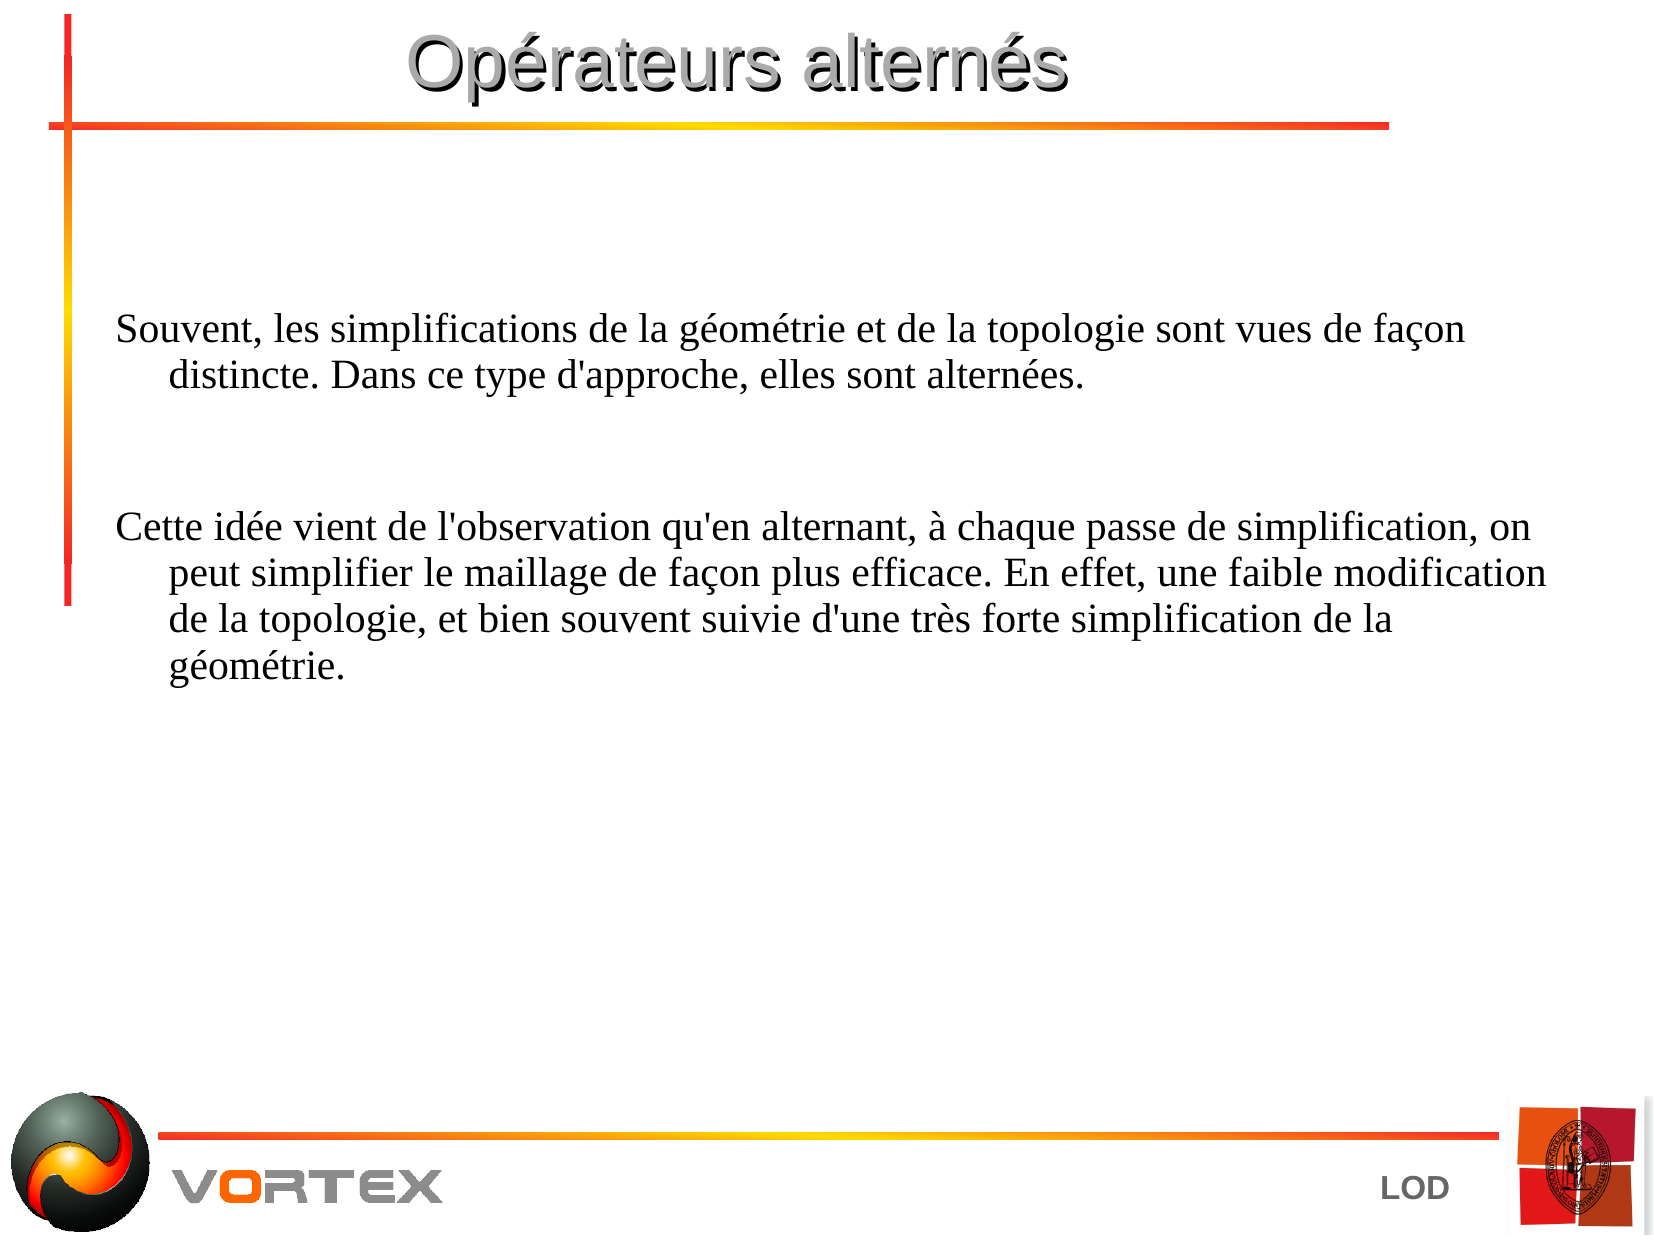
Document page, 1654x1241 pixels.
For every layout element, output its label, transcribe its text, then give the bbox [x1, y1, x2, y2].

picture [11, 1092, 443, 1232]
title Opérateurs alternés [82, 4, 1392, 120]
picture [1505, 1096, 1653, 1235]
list Souvent, les simplifications de la géométrie et de la topologie sont vues de façon distincte. Dans ce type d'approche, elles sont alternées. Cette idée vient de l'observation qu'en alternant, à chaque passe de simplification, on peut simplifier le maillage de façon plus efficace. En effet, une faible modification de la topologie, et bien souvent suivie d'une très forte simplification de la géométrie. [97, 153, 1571, 1109]
